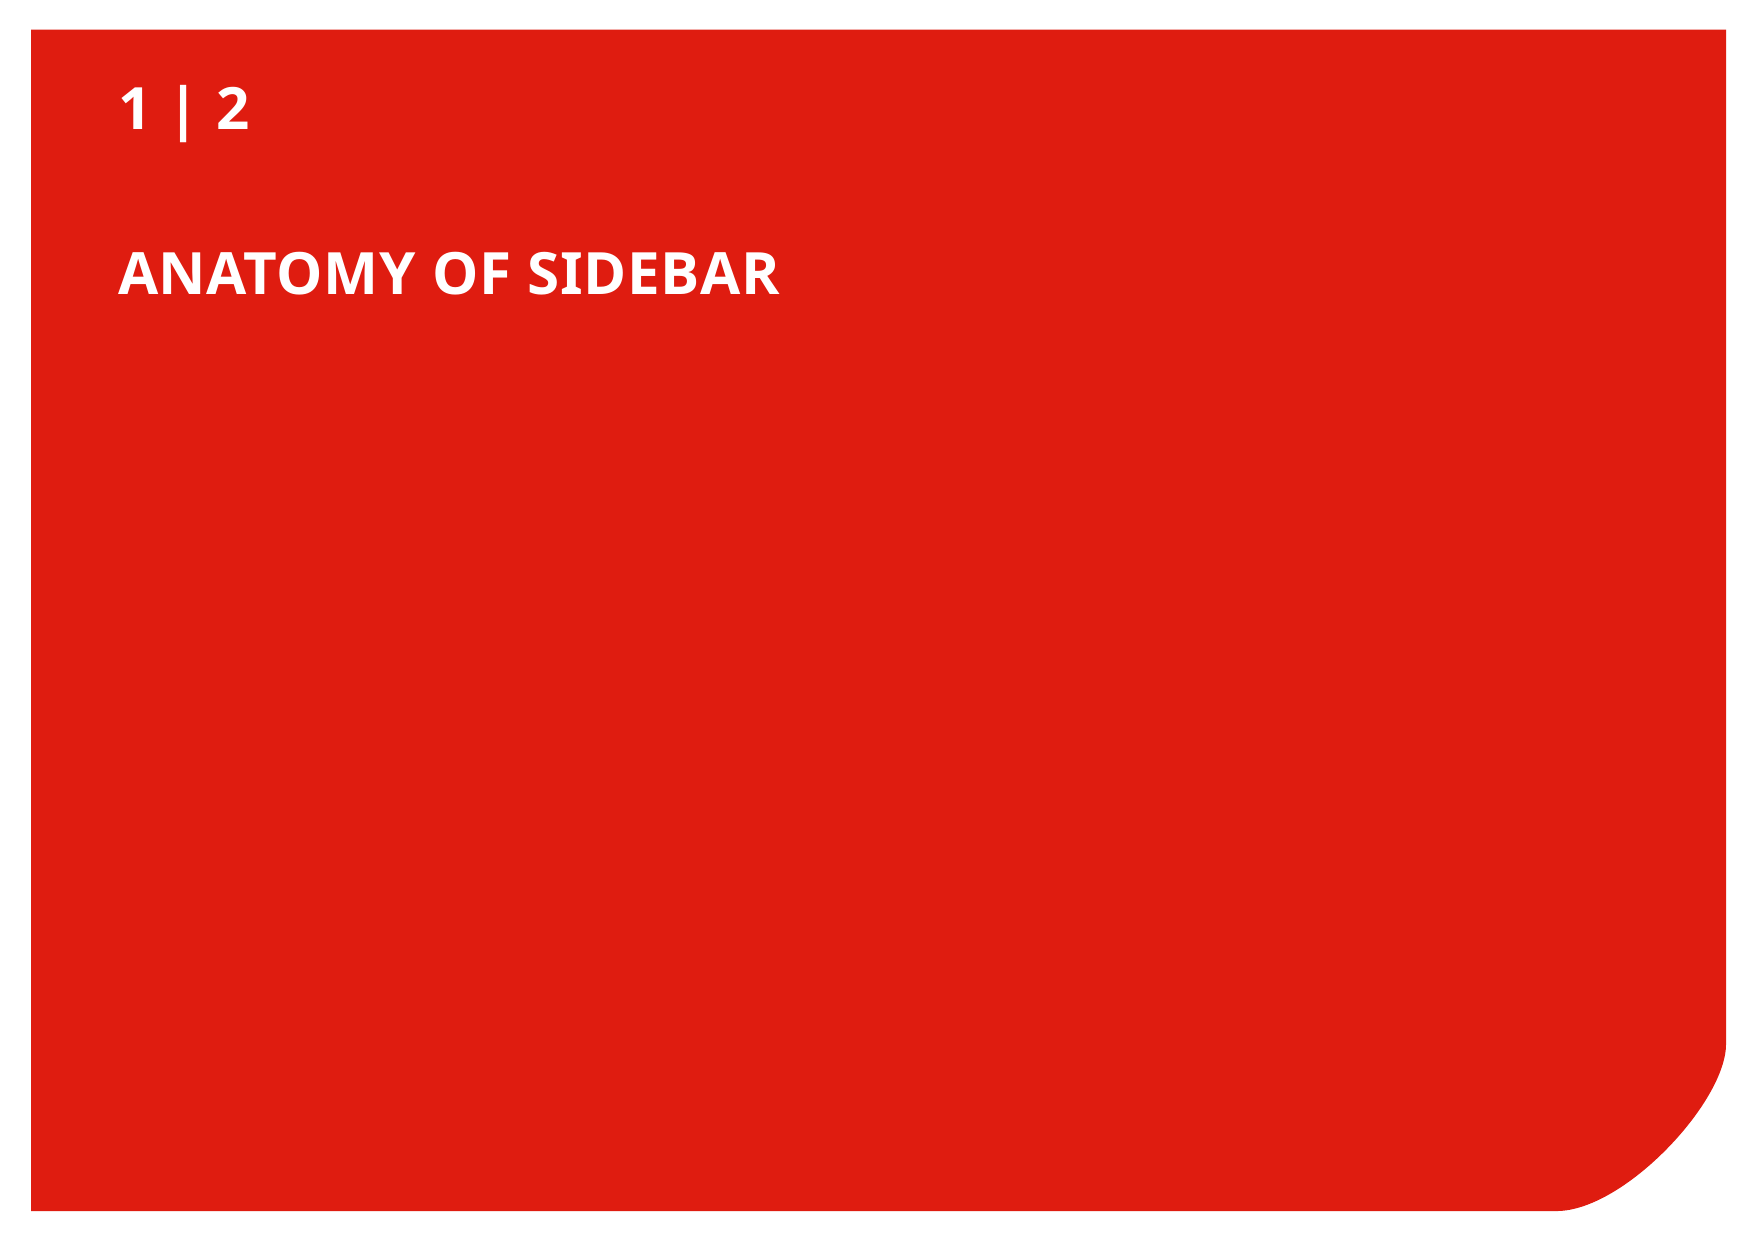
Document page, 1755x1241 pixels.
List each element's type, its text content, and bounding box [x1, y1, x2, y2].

list 1 | 2 Anatomy of sidebar [118, 71, 1388, 1167]
